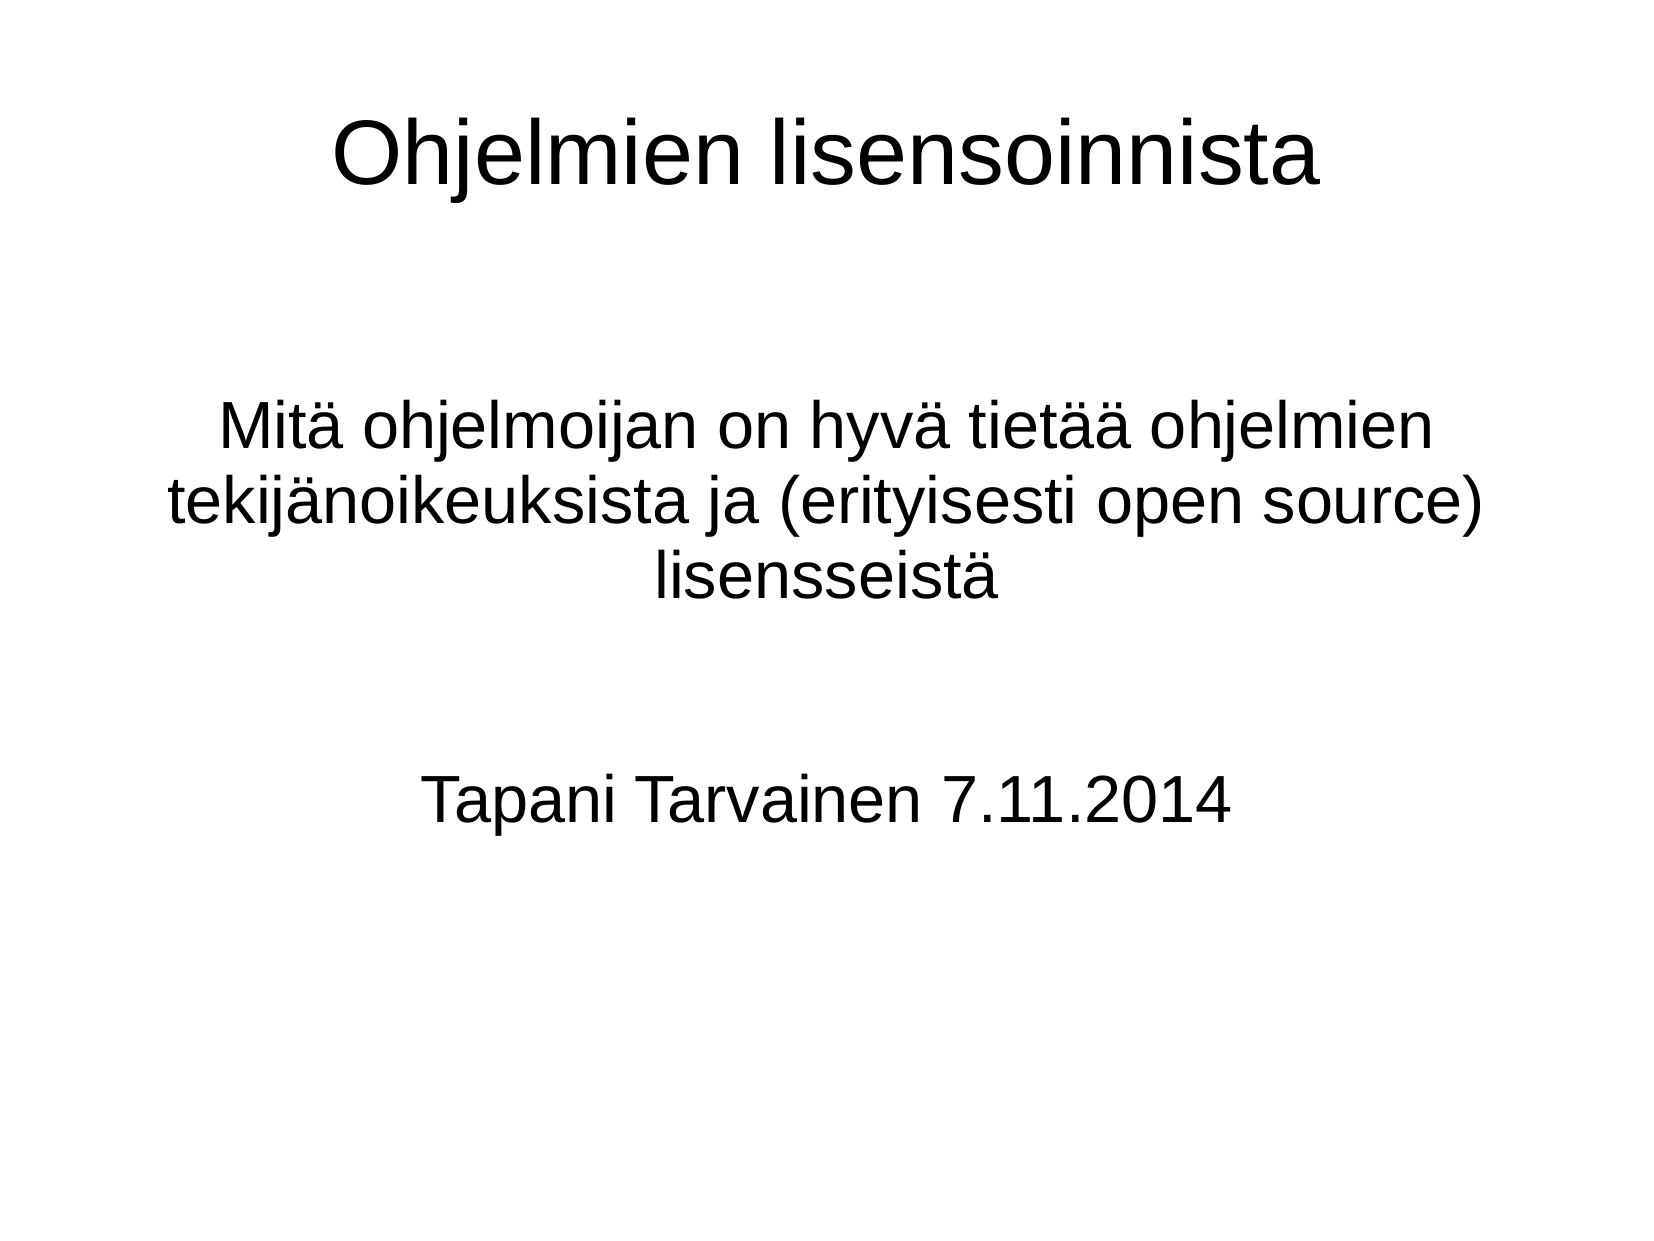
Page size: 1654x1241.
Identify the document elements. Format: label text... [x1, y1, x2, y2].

title Ohjelmien lisensoinnista [82, 49, 1571, 257]
subtitle Mitä ohjelmoijan on hyvä tietää ohjelmien tekijänoikeuksista ja (erityisesti open source) lisensseistä Tapani Tarvainen 7.11.2014 [82, 290, 1571, 1010]
